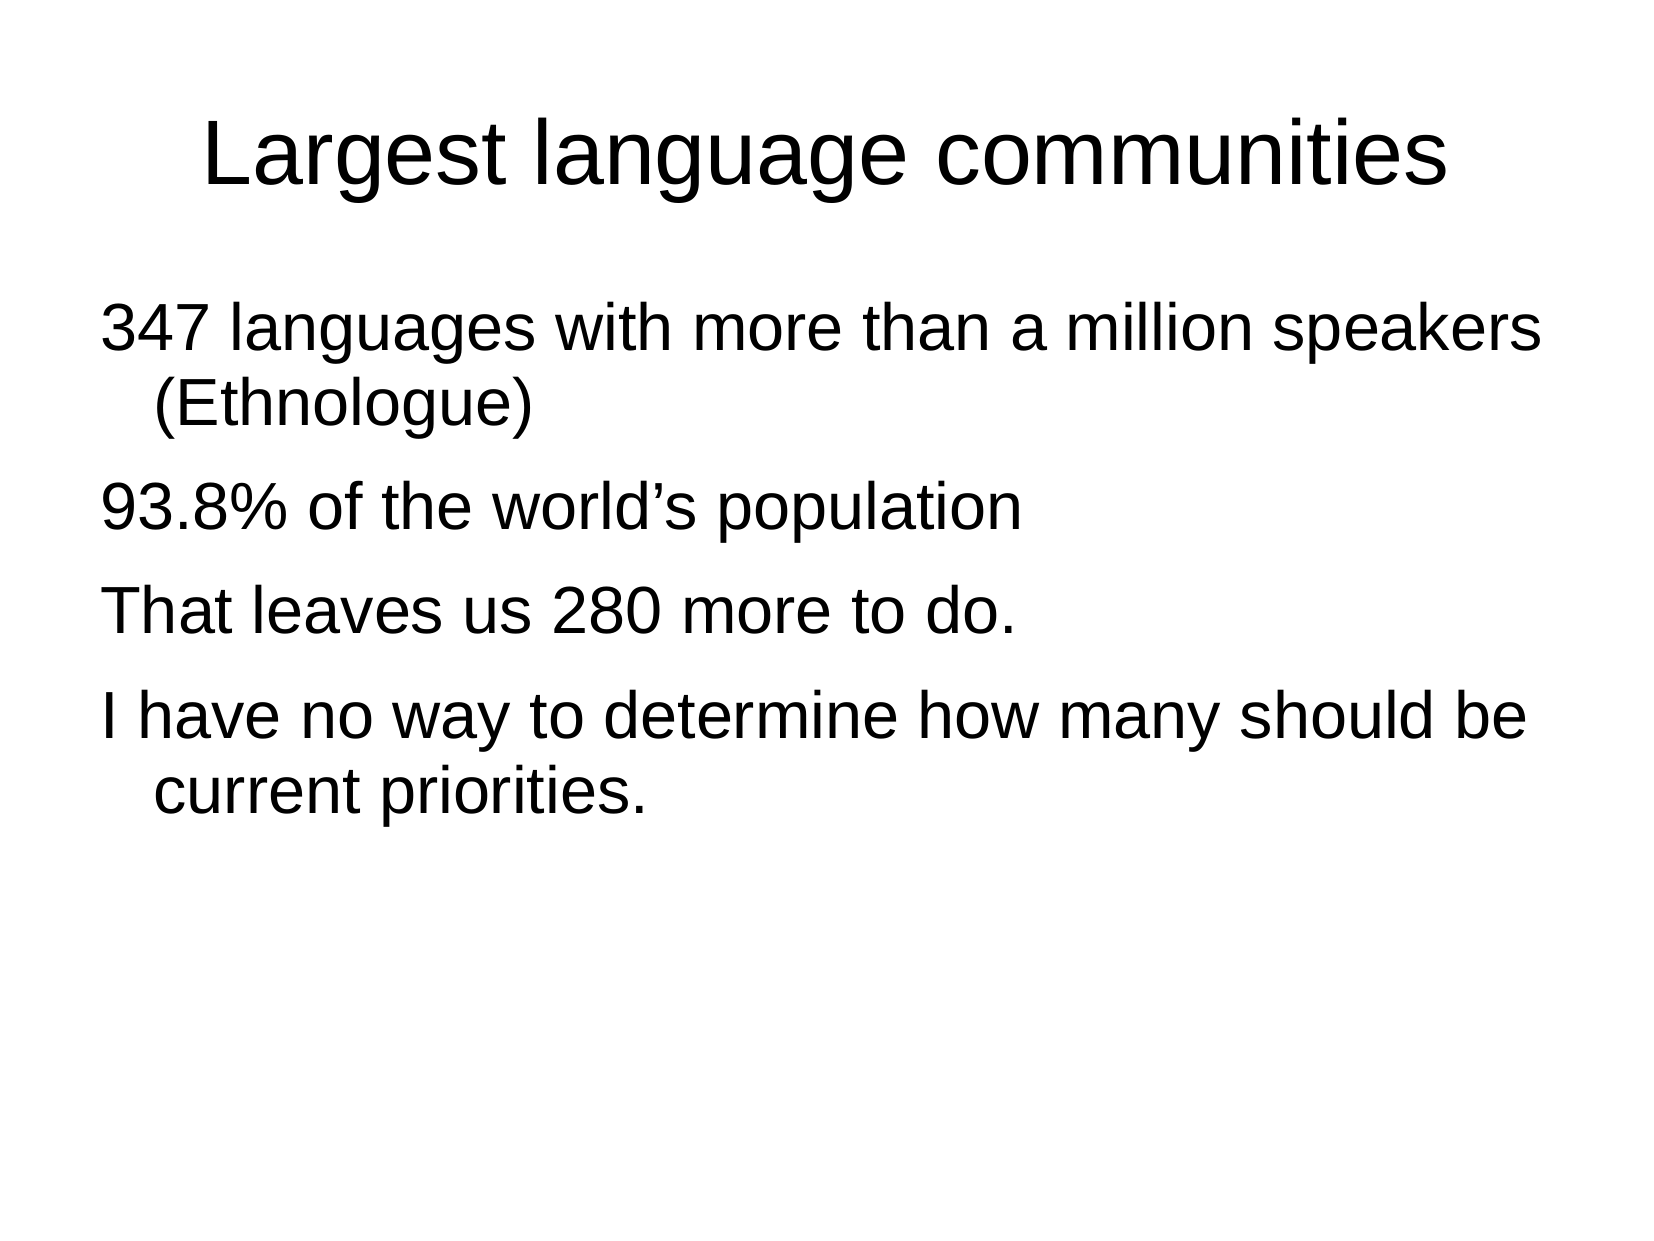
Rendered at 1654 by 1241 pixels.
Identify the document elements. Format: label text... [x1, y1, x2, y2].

list 347 languages with more than a million speakers (Ethnologue) 93.8% of the world’s population That leaves us 280 more to do. I have no way to determine how many should be current priorities. [82, 290, 1571, 1094]
title Largest language communities [82, 56, 1571, 250]
